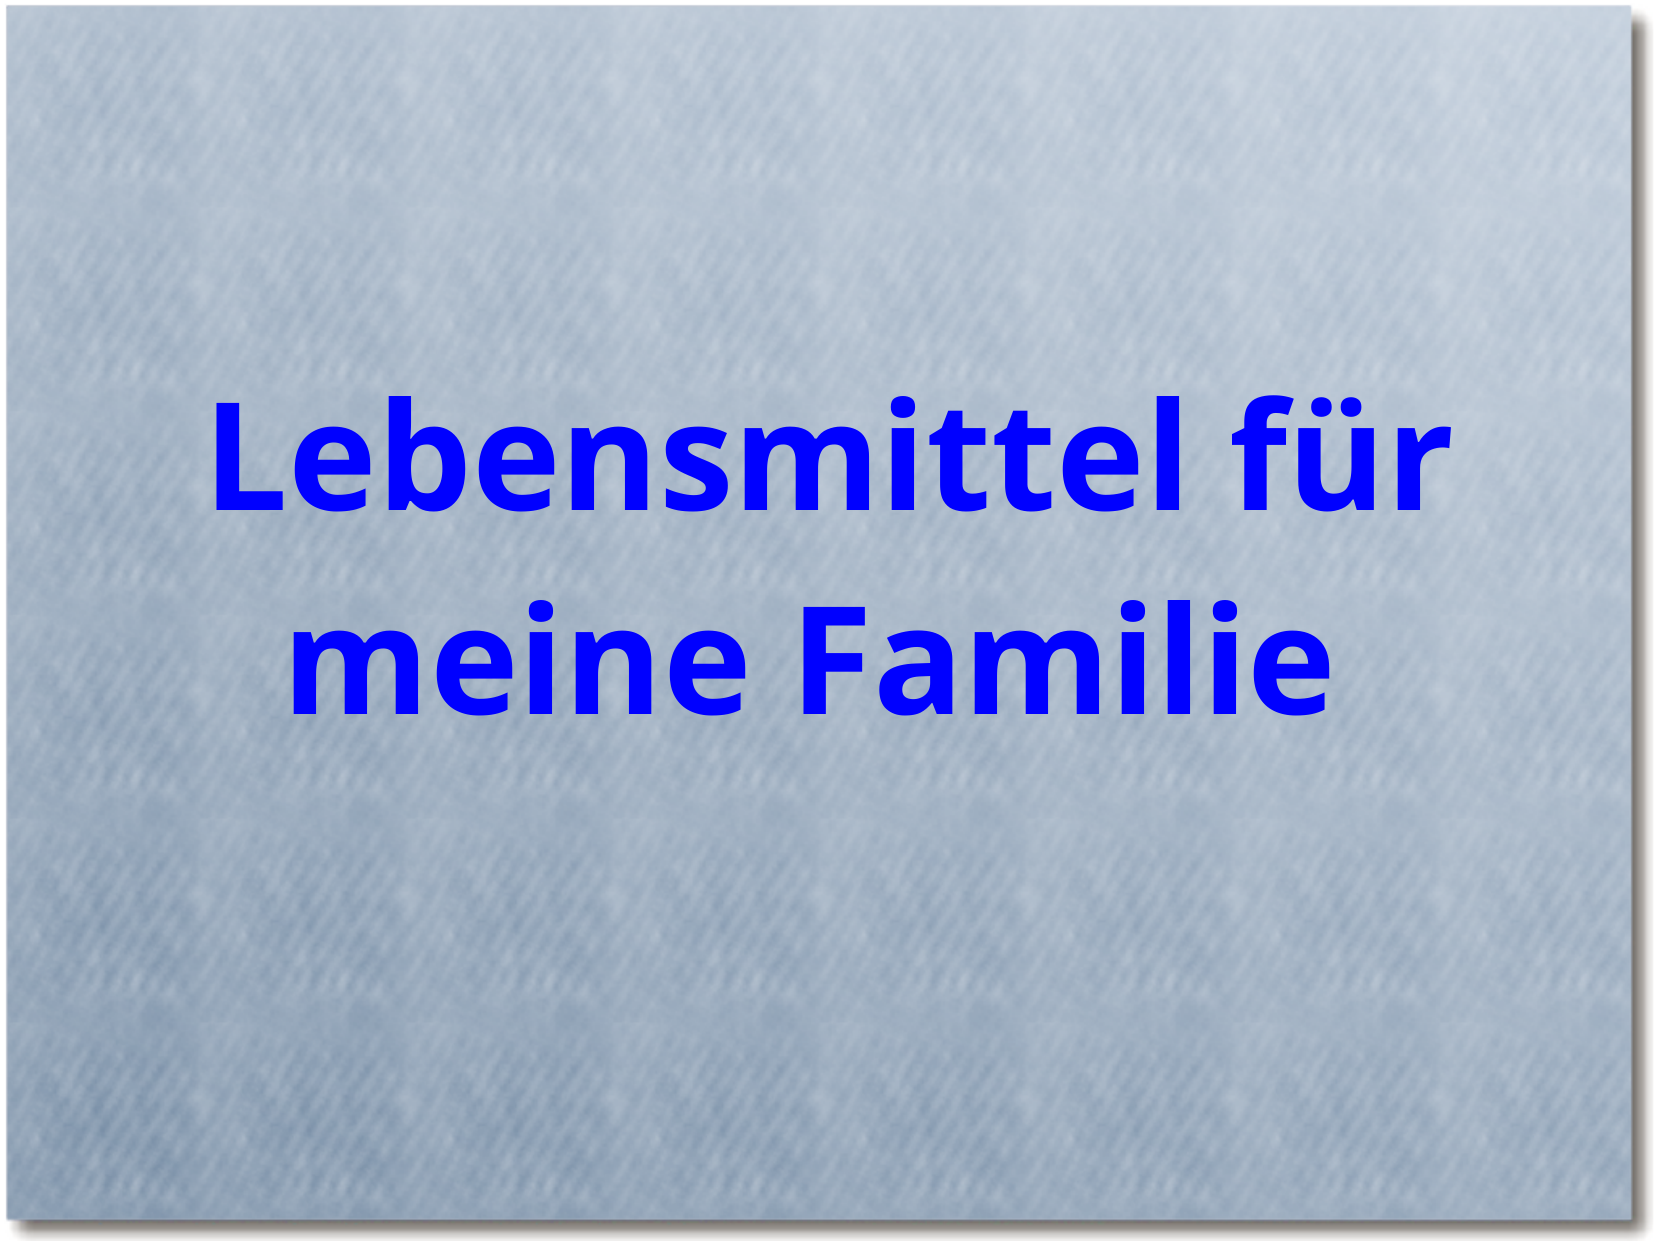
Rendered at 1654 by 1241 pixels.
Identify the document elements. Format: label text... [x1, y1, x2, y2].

title Lebensmittel für meine Familie [123, 347, 1536, 762]
picture [0, 0, 1654, 1241]
